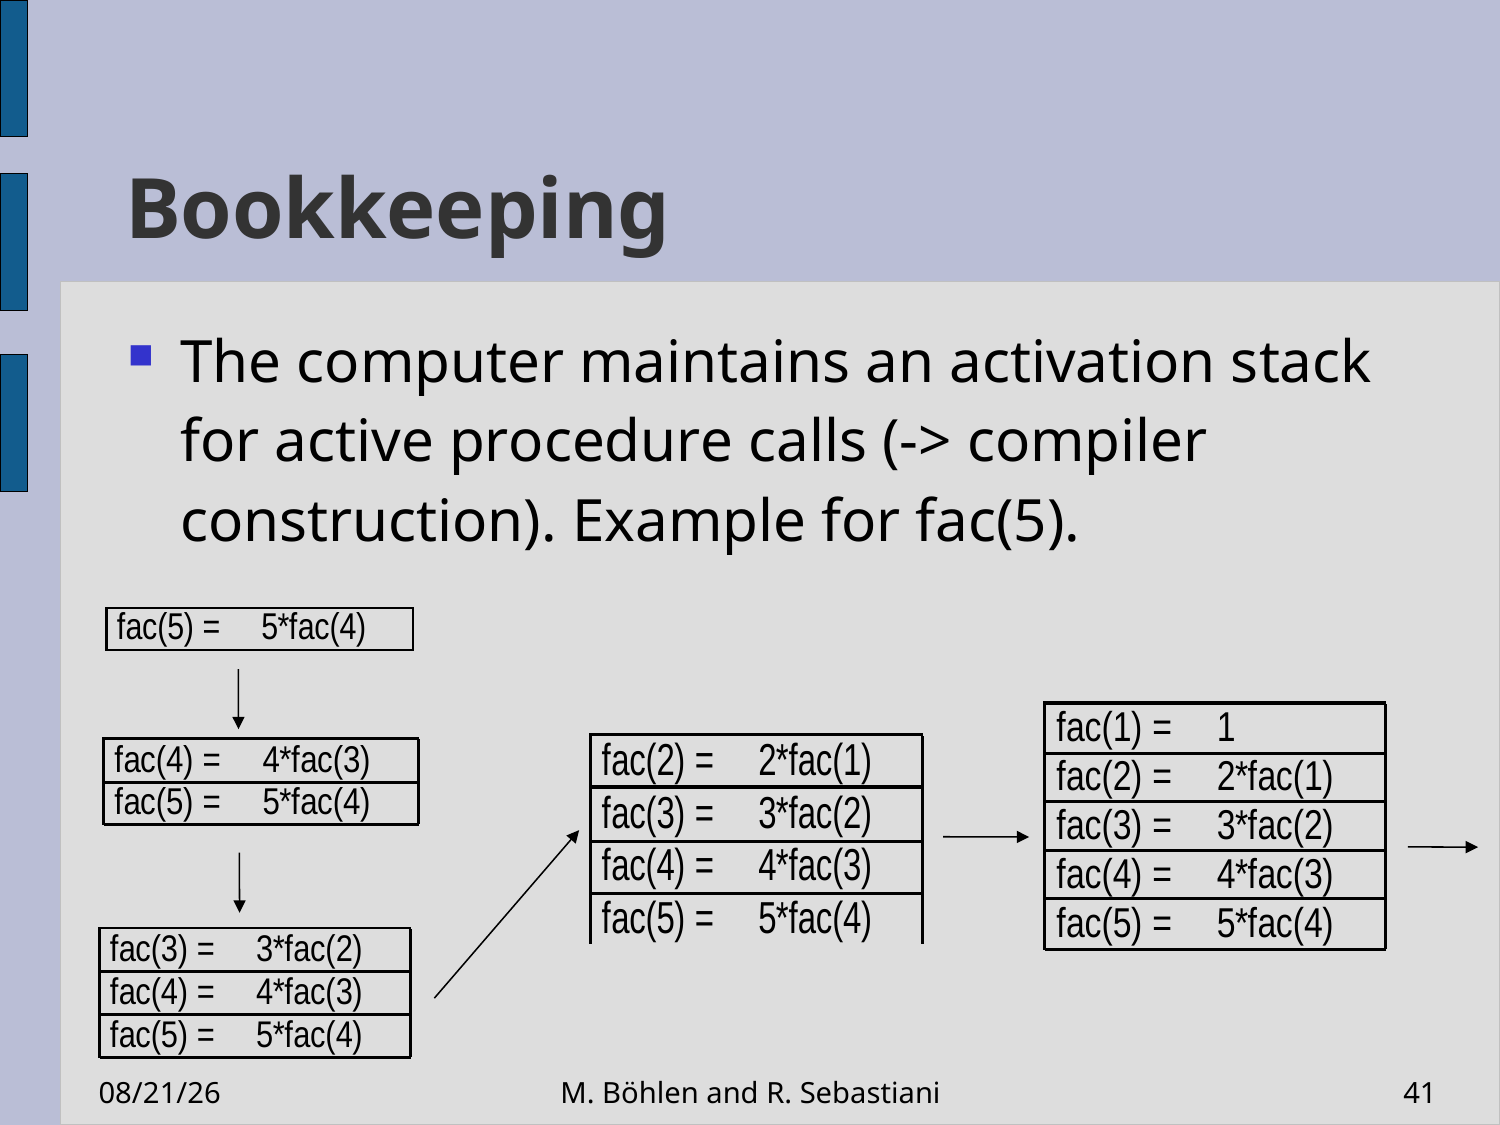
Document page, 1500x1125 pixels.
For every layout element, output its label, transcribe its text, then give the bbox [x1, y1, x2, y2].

chart [102, 737, 421, 842]
chart [1042, 700, 1388, 963]
chart [588, 732, 925, 944]
chart [97, 926, 412, 1060]
title Bookkeeping [110, 67, 1392, 271]
chart [104, 606, 415, 659]
list The computer maintains an activation stack for active procedure calls (-> compiler construction). Example for fac(5). [110, 312, 1462, 1037]
